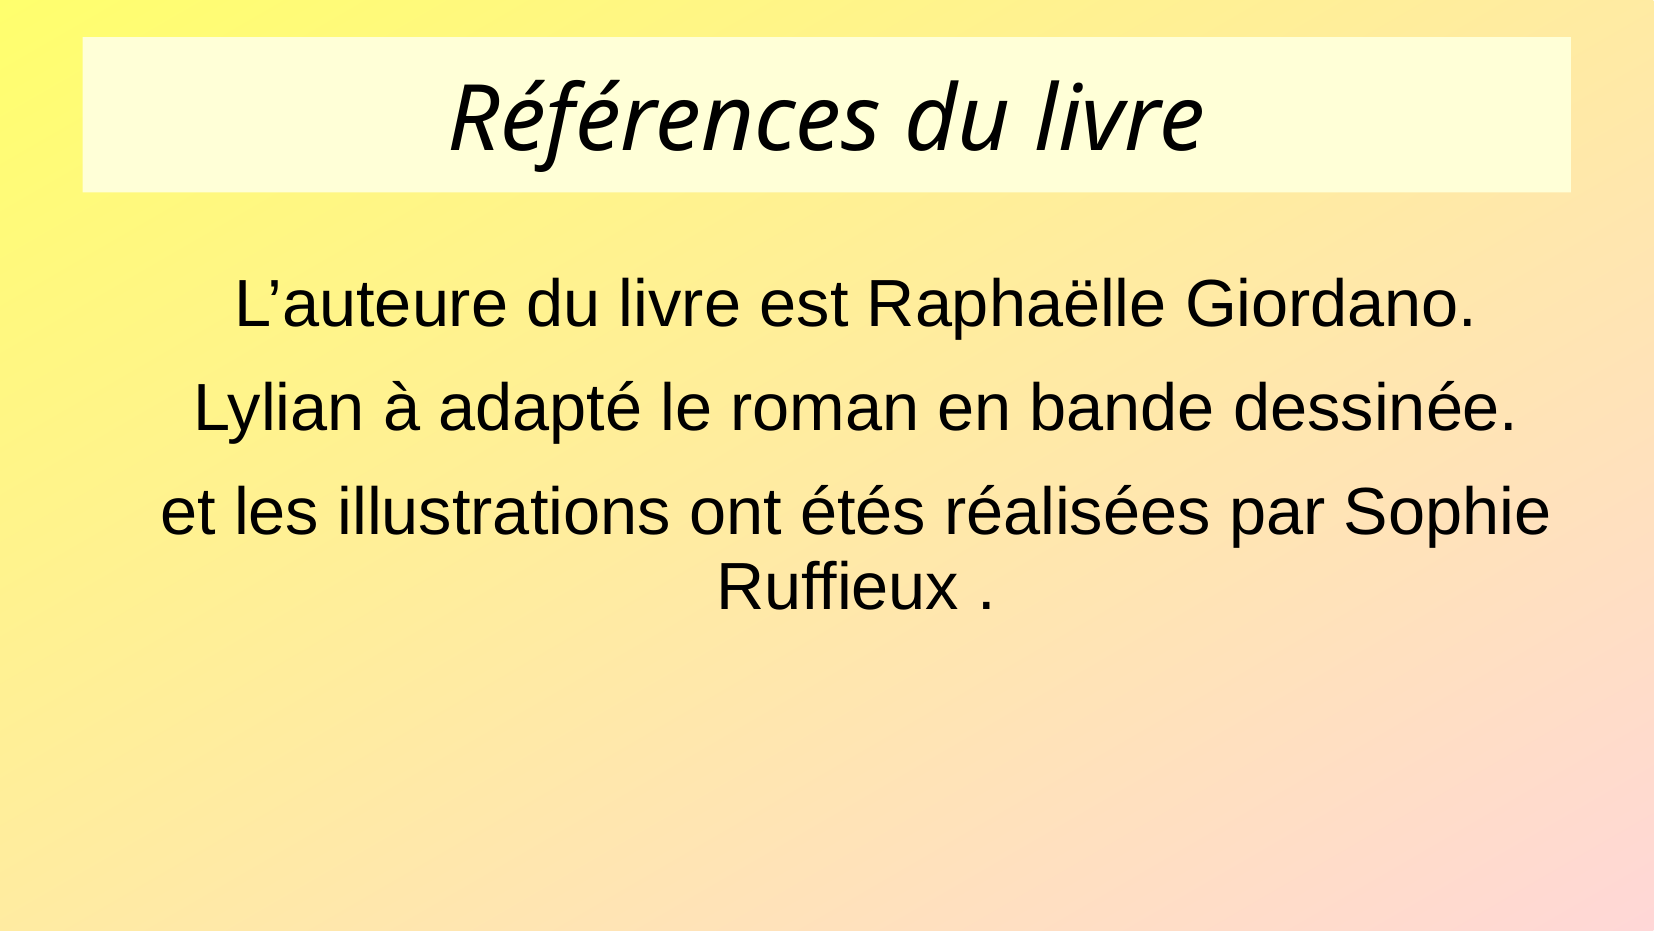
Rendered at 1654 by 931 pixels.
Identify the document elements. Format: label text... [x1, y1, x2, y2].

list L’auteure du livre est Raphaëlle Giordano. Lylian à adapté le roman en bande dessinée. et les illustrations ont étés réalisées par Sophie Ruffieux . [76, 265, 1565, 650]
title Références du livre [82, 37, 1571, 193]
